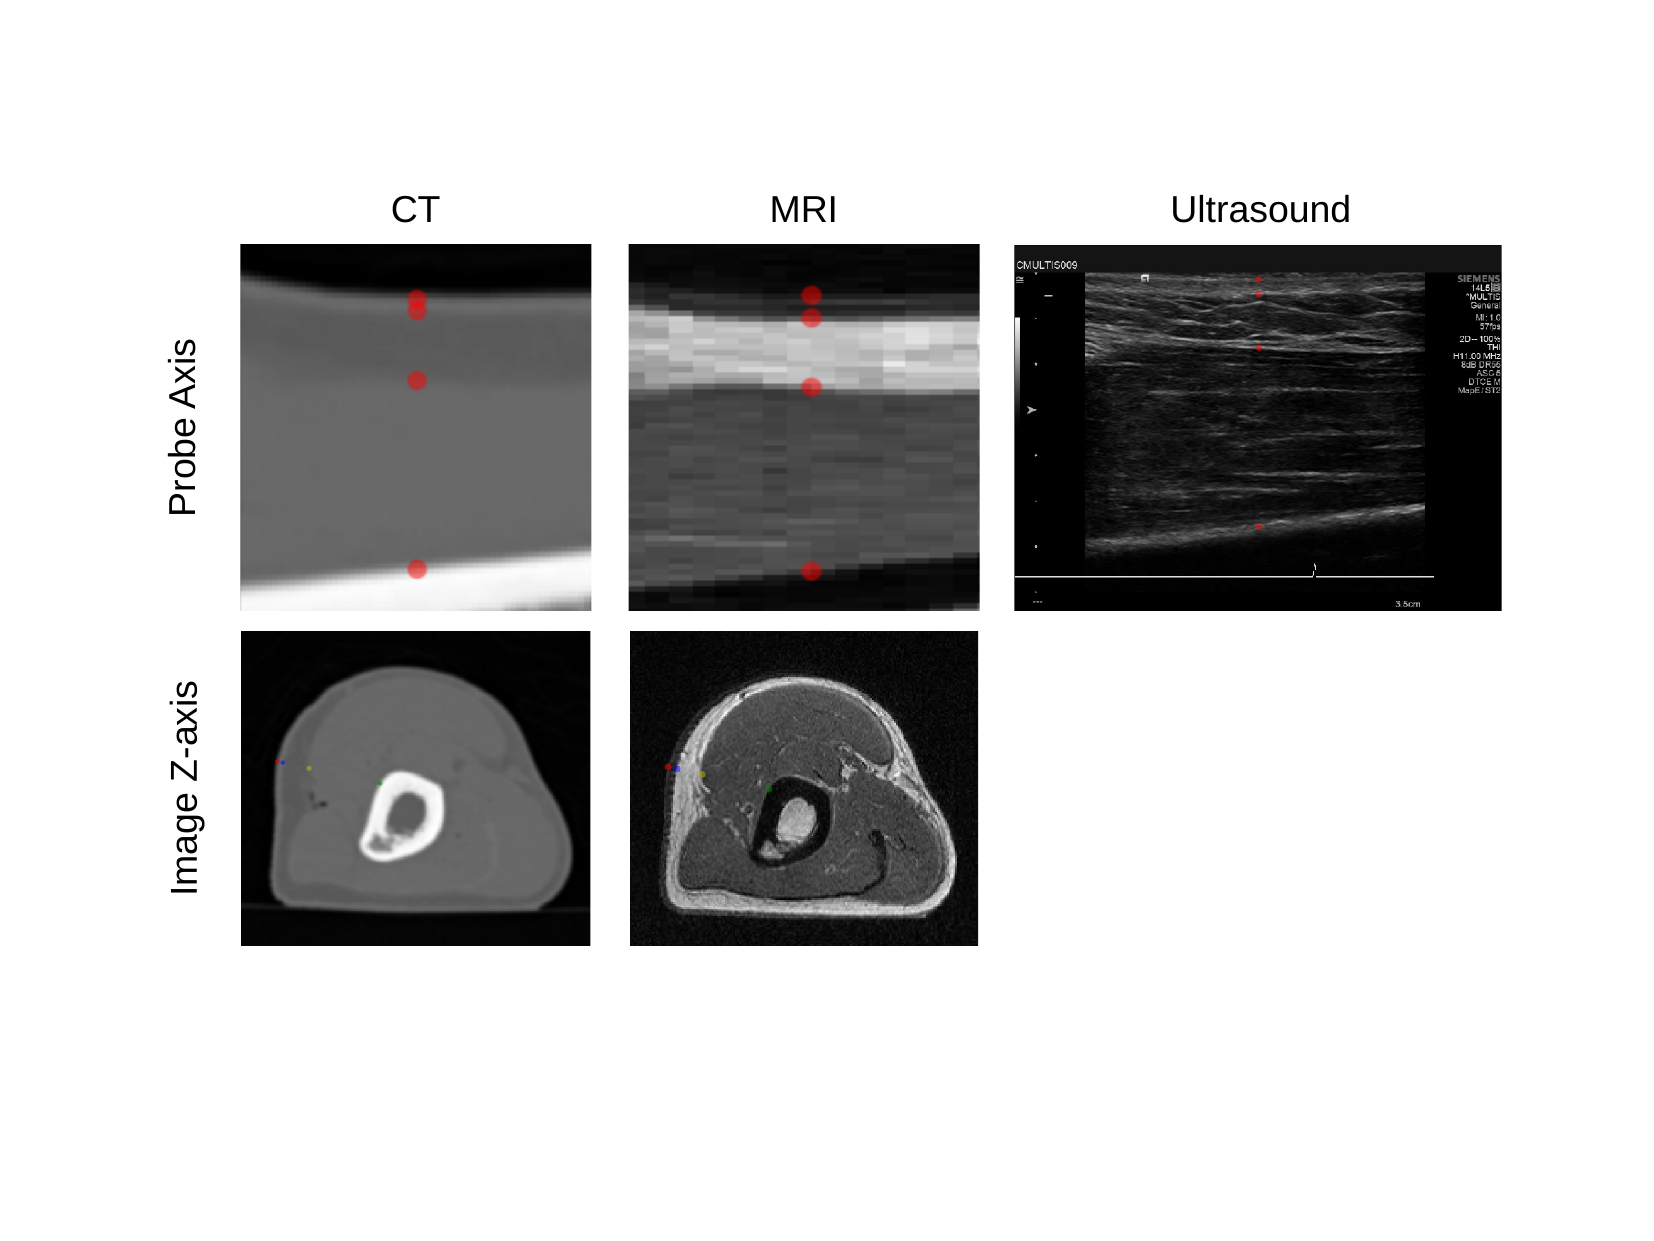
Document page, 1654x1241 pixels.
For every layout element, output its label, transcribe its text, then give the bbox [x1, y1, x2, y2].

text_box Image Z-axis [155, 659, 213, 918]
picture [241, 631, 591, 946]
text_box Probe Axis [153, 299, 211, 557]
text_box CT [287, 180, 545, 238]
picture [630, 631, 979, 946]
picture [1014, 245, 1502, 611]
picture [240, 244, 592, 611]
picture [628, 244, 980, 611]
text_box Ultrasound [1132, 180, 1390, 238]
text_box MRI [675, 180, 933, 238]
